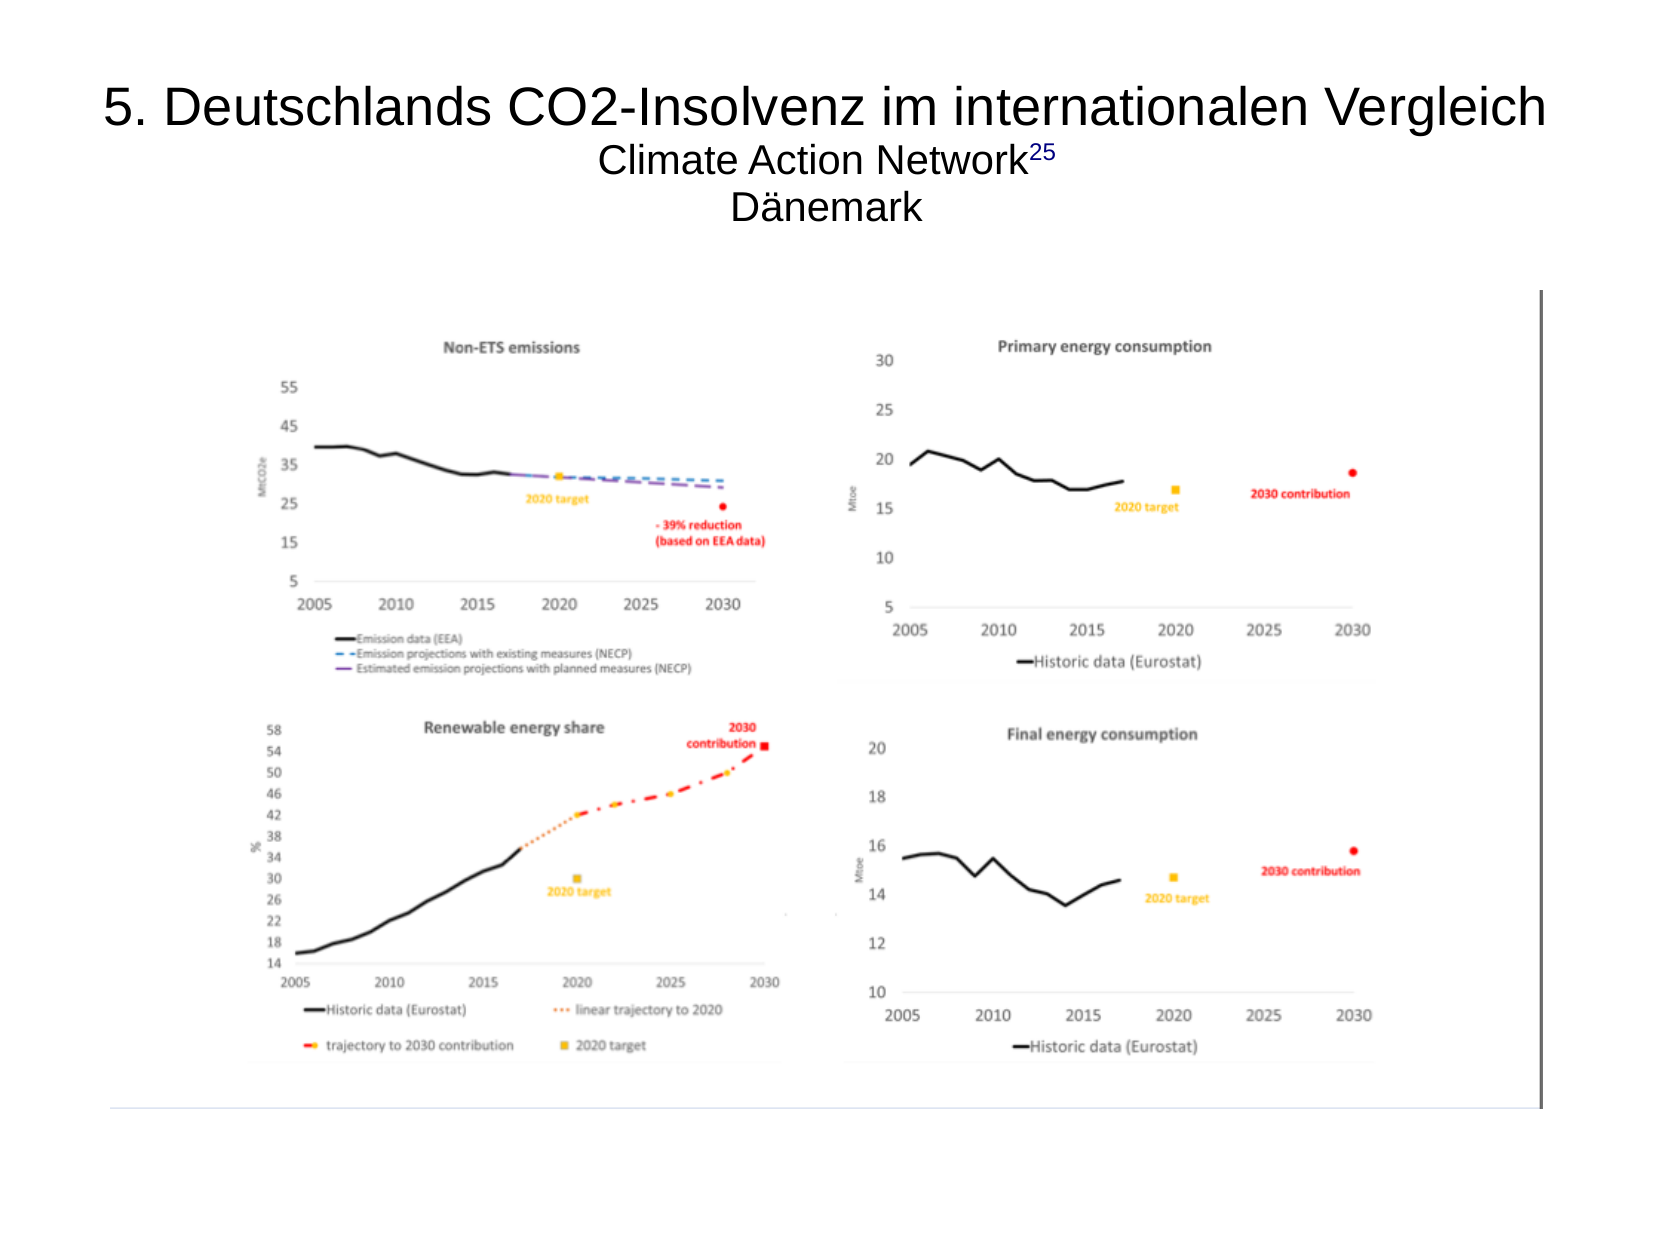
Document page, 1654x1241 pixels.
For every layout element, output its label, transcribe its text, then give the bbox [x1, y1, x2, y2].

picture [110, 290, 1543, 1109]
title 5. Deutschlands CO2-Insolvenz im internationalen Vergleich Climate Action Network25 Dänemark [82, 49, 1571, 257]
